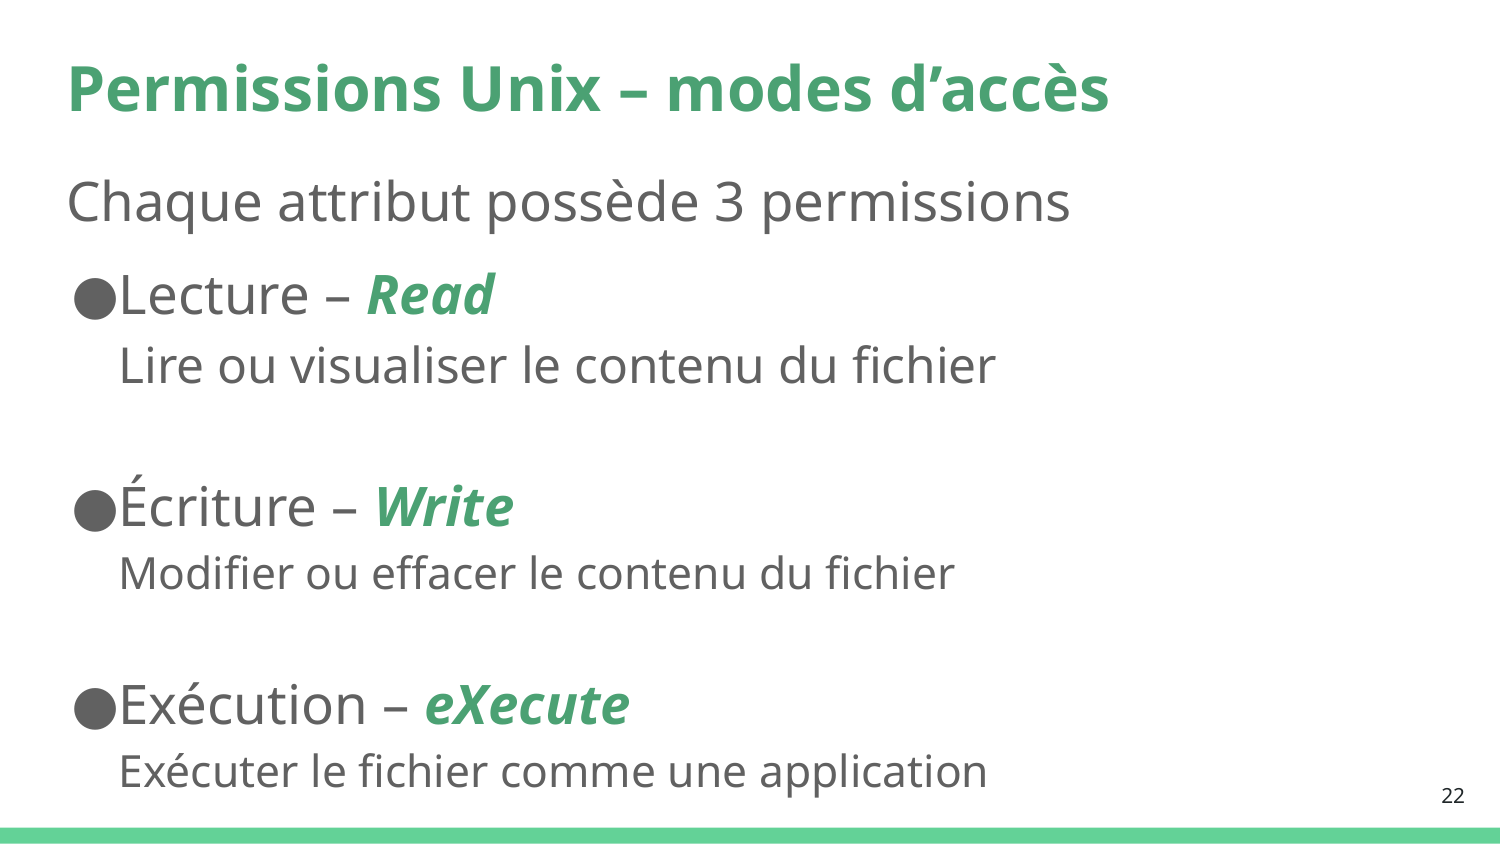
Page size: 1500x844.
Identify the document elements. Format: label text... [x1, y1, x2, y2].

list Chaque attribut possède 3 permissions Lecture – Read Lire ou visualiser le contenu du fichier Écriture – Write Modifier ou effacer le contenu du fichier Exécution – eXecute Exécuter le fichier comme une application [51, 142, 1449, 816]
title Permissions Unix – modes d’accès [51, 23, 1449, 117]
slide_number <numéro> [1389, 764, 1480, 830]
